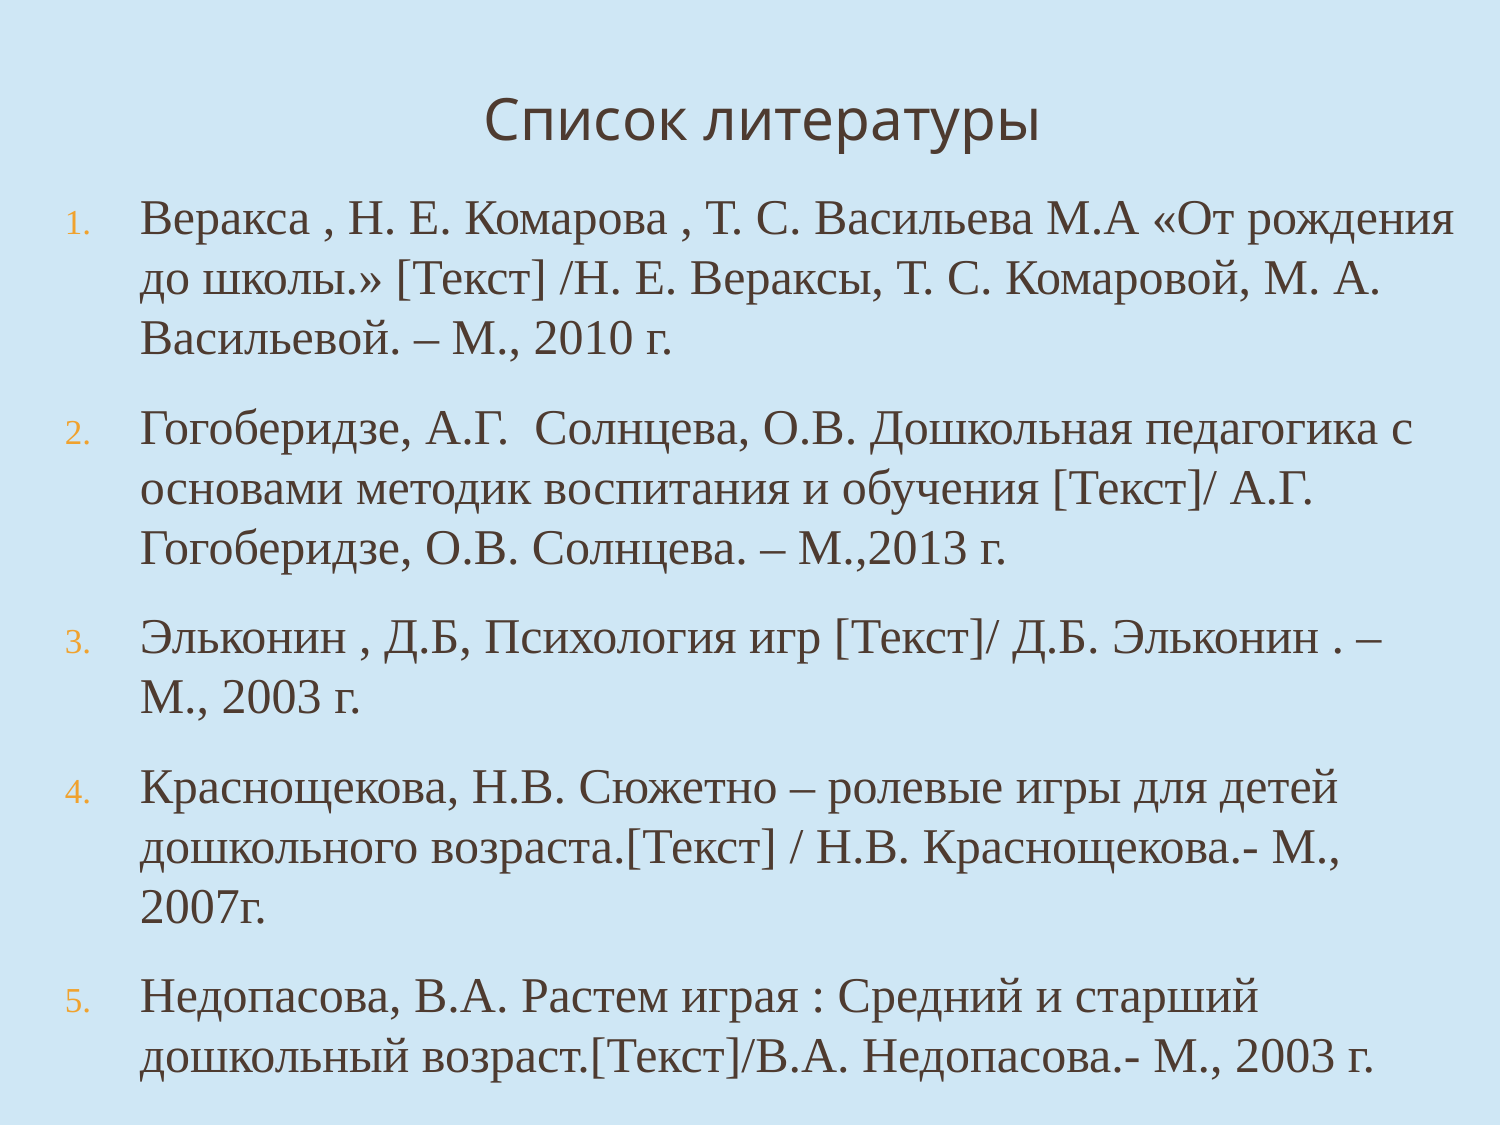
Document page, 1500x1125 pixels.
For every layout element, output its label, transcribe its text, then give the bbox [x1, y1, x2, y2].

title Список литературы [50, 75, 1475, 177]
list Веракса , Н. Е. Комарова , Т. С. Васильева М.А «От рождения до школы.» [Текст] /Н. Е. Вераксы, Т. С. Комаровой, М. А. Васильевой. – М., 2010 г. Гогоберидзе, А.Г. Солнцева, О.В. Дошкольная педагогика с основами методик воспитания и обучения [Текст]/ А.Г. Гогоберидзе, О.В. Солнцева. – М.,2013 г. Эльконин , Д.Б, Психология игр [Текст]/ Д.Б. Эльконин . – М., 2003 г. Краснощекова, Н.В. Сюжетно – ролевые игры для детей дошкольного возраста.[Текст] / Н.В. Краснощекова.- М., 2007г. Недопасова, В.А. Растем играя : Средний и старший дошкольный возраст.[Текст]/В.А. Недопасова.- М., 2003 г. [50, 177, 1475, 998]
